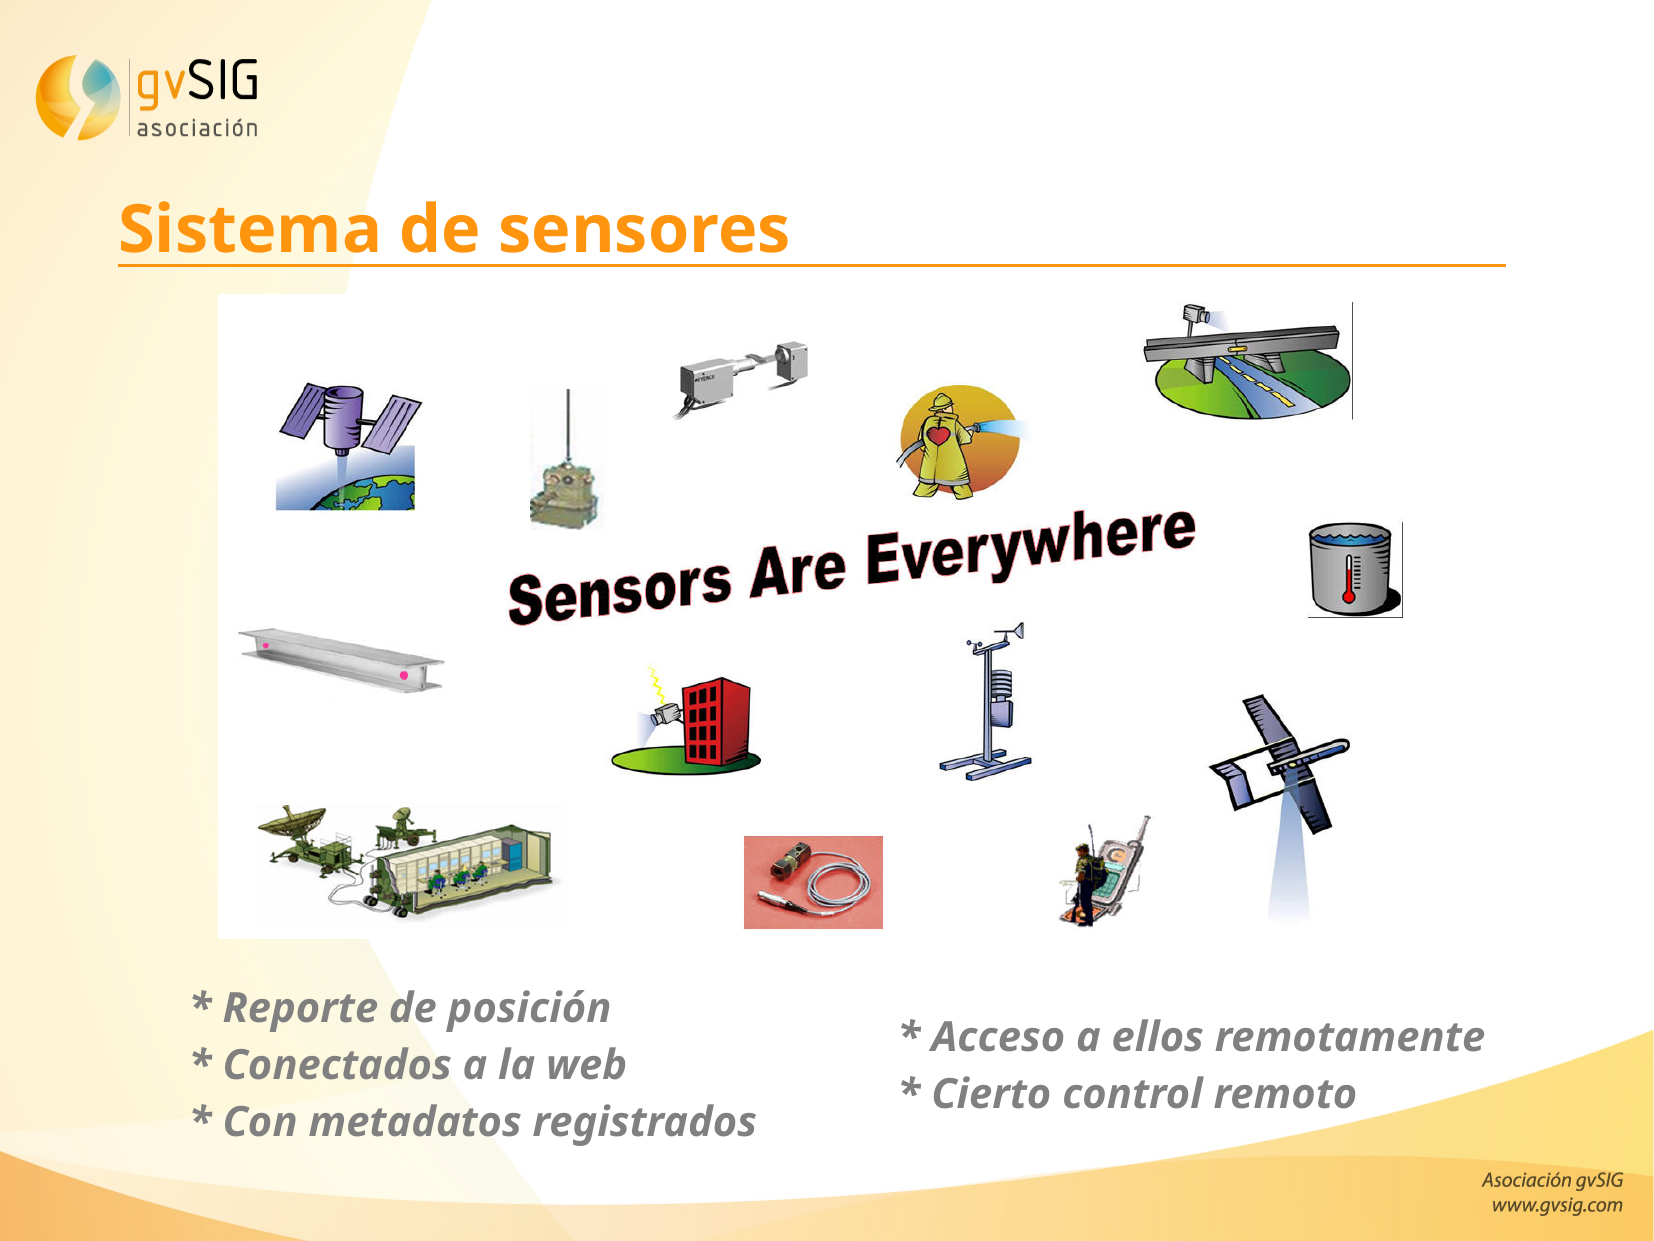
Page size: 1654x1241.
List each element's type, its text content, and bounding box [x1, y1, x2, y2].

text_box * Acceso a ellos remotamente * Cierto control remoto [897, 1014, 1654, 1112]
text_box * Reporte de posición * Conectados a la web * Con metadatos registrados [188, 990, 957, 1137]
title Sistema de sensores [118, 177, 1607, 276]
picture [0, 0, 1654, 1241]
